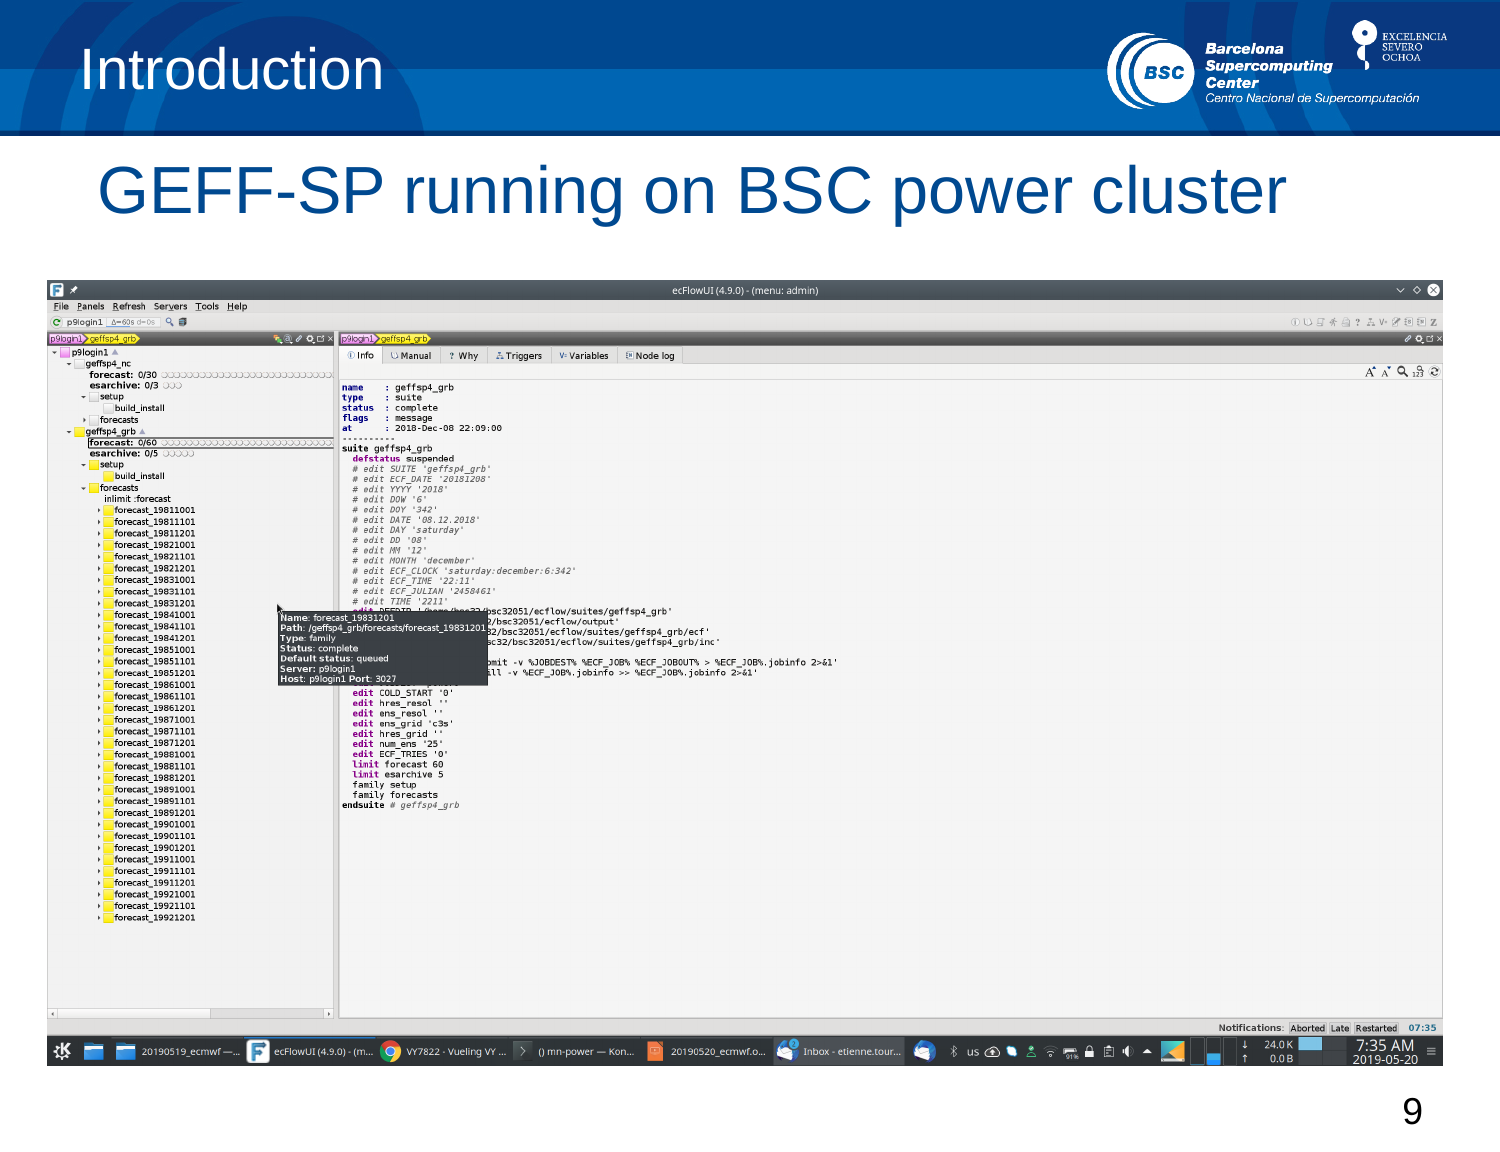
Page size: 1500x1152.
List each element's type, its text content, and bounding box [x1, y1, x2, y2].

picture [47, 280, 1443, 1066]
picture [0, 0, 1500, 136]
list GEFF-SP running on BSC power cluster [11, 138, 1483, 1126]
title Introduction [65, 23, 1081, 138]
